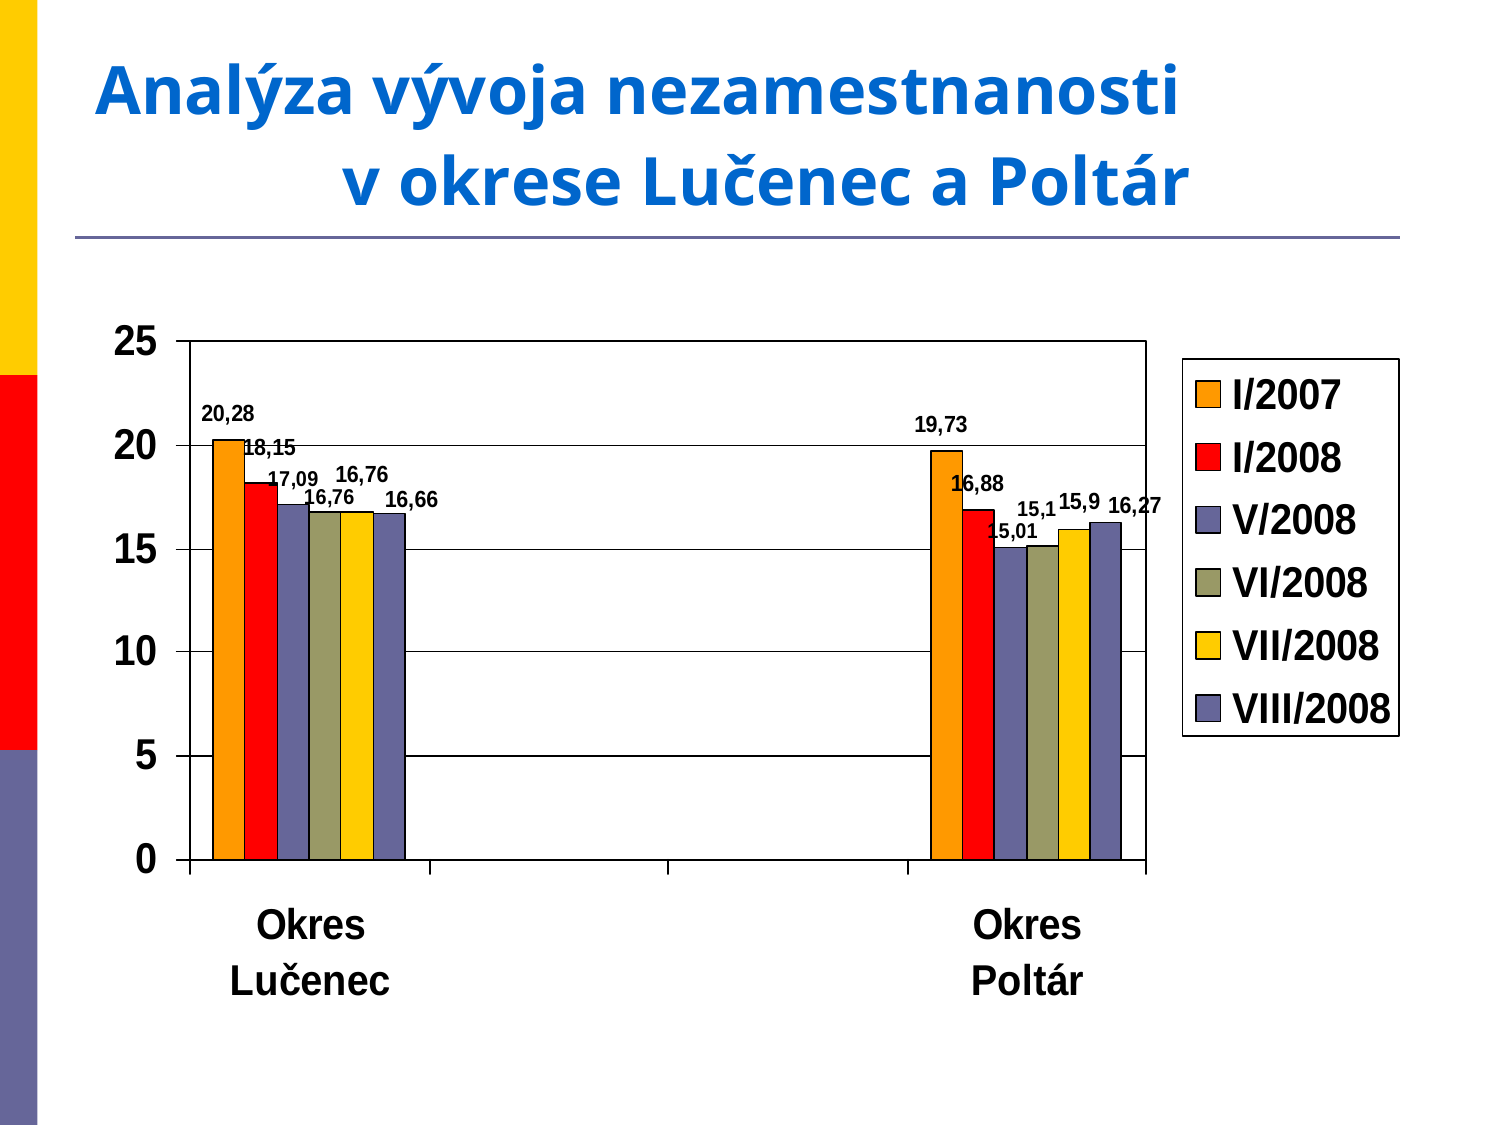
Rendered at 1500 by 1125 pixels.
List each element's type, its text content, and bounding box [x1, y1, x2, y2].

chart [62, 287, 1413, 1063]
title Analýza vývoja nezamestnanosti v okrese Lučenec a Poltár [75, 45, 1426, 233]
